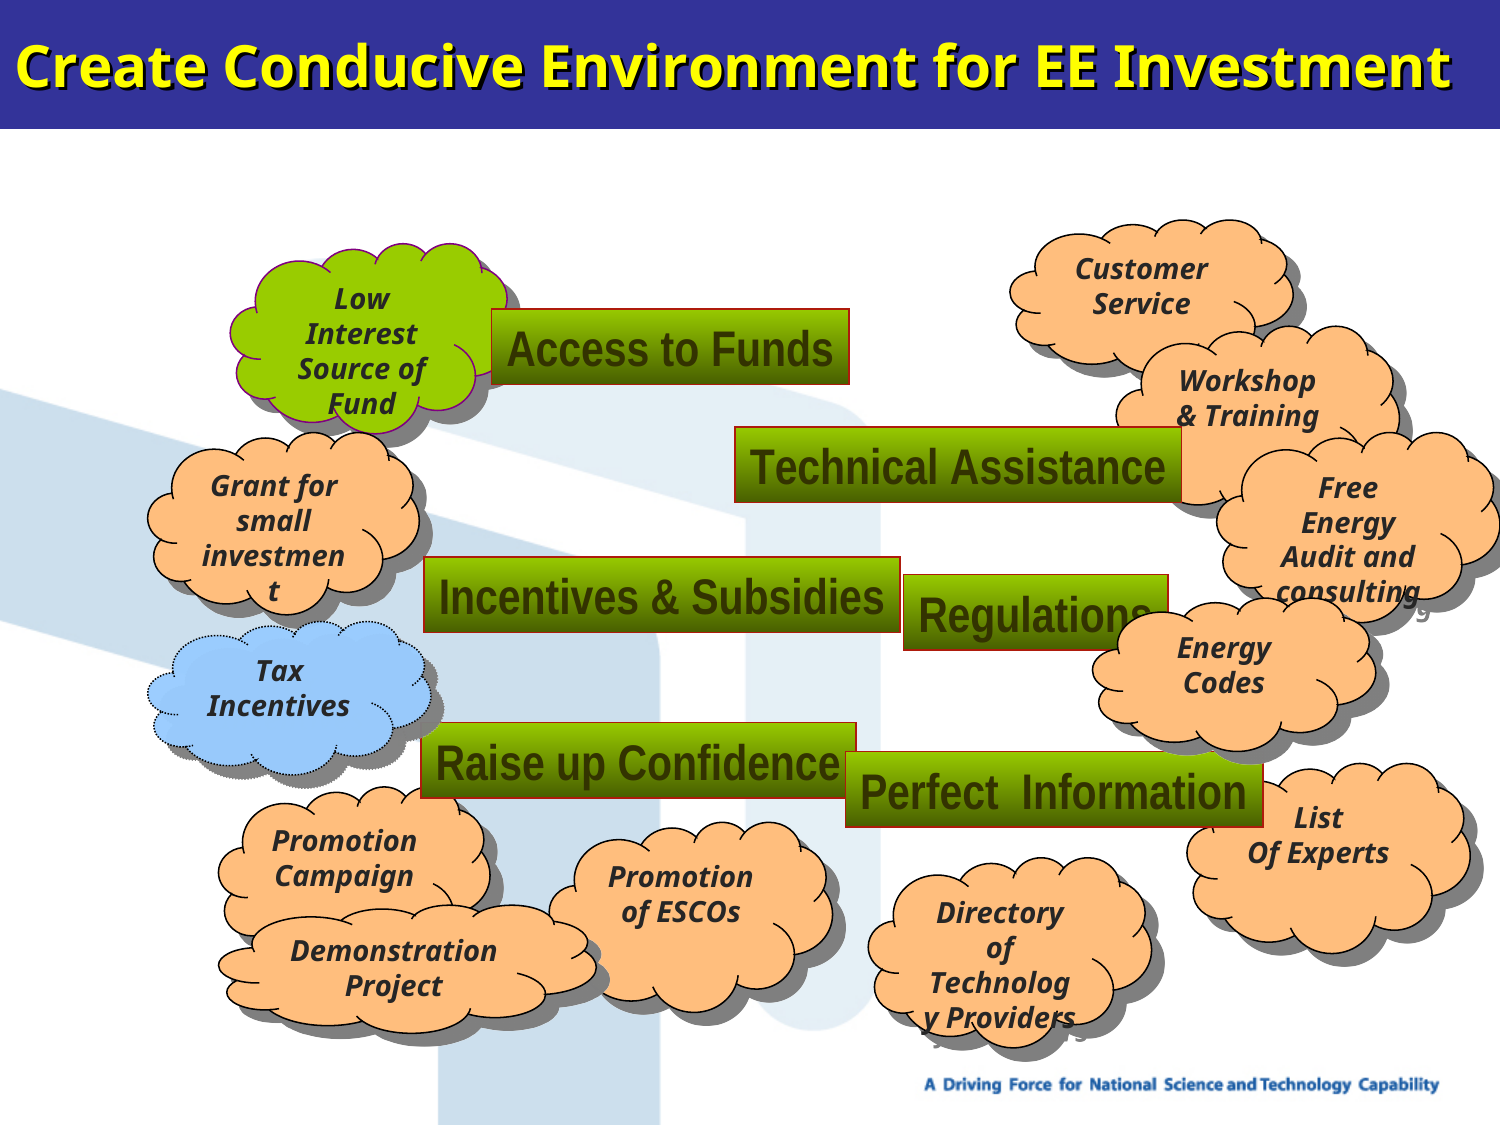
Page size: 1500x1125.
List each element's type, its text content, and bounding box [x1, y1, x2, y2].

picture [0, 129, 1500, 1125]
text_box Demonstration Project [218, 905, 597, 1034]
text_box Free Energy Audit and consulting [1216, 432, 1500, 623]
text_box Promotion of ESCOs [549, 822, 833, 1013]
text_box List Of Experts [1186, 763, 1471, 954]
text_box Perfect Information [845, 751, 1263, 827]
text_box Energy Codes [1092, 598, 1376, 752]
text_box Promotion Campaign [218, 786, 491, 936]
text_box Directory of Technology Providers [868, 857, 1152, 1048]
text_box Grant for small investment [147, 432, 420, 615]
text_box Regulations [903, 574, 1168, 650]
text_box Access to Funds [491, 308, 850, 385]
text_box Technical Assistance [735, 427, 1182, 503]
text_box Incentives & Subsidies [423, 556, 901, 633]
text_box Create Conducive Environment for EE Investment [0, 0, 1500, 129]
text_box Workshop & Training [1116, 326, 1400, 505]
text_box Low Interest Source of Fund [230, 243, 508, 434]
text_box Raise up Confidence [420, 722, 856, 798]
text_box Tax Incentives [147, 621, 431, 775]
text_box Customer Service [1009, 220, 1294, 373]
